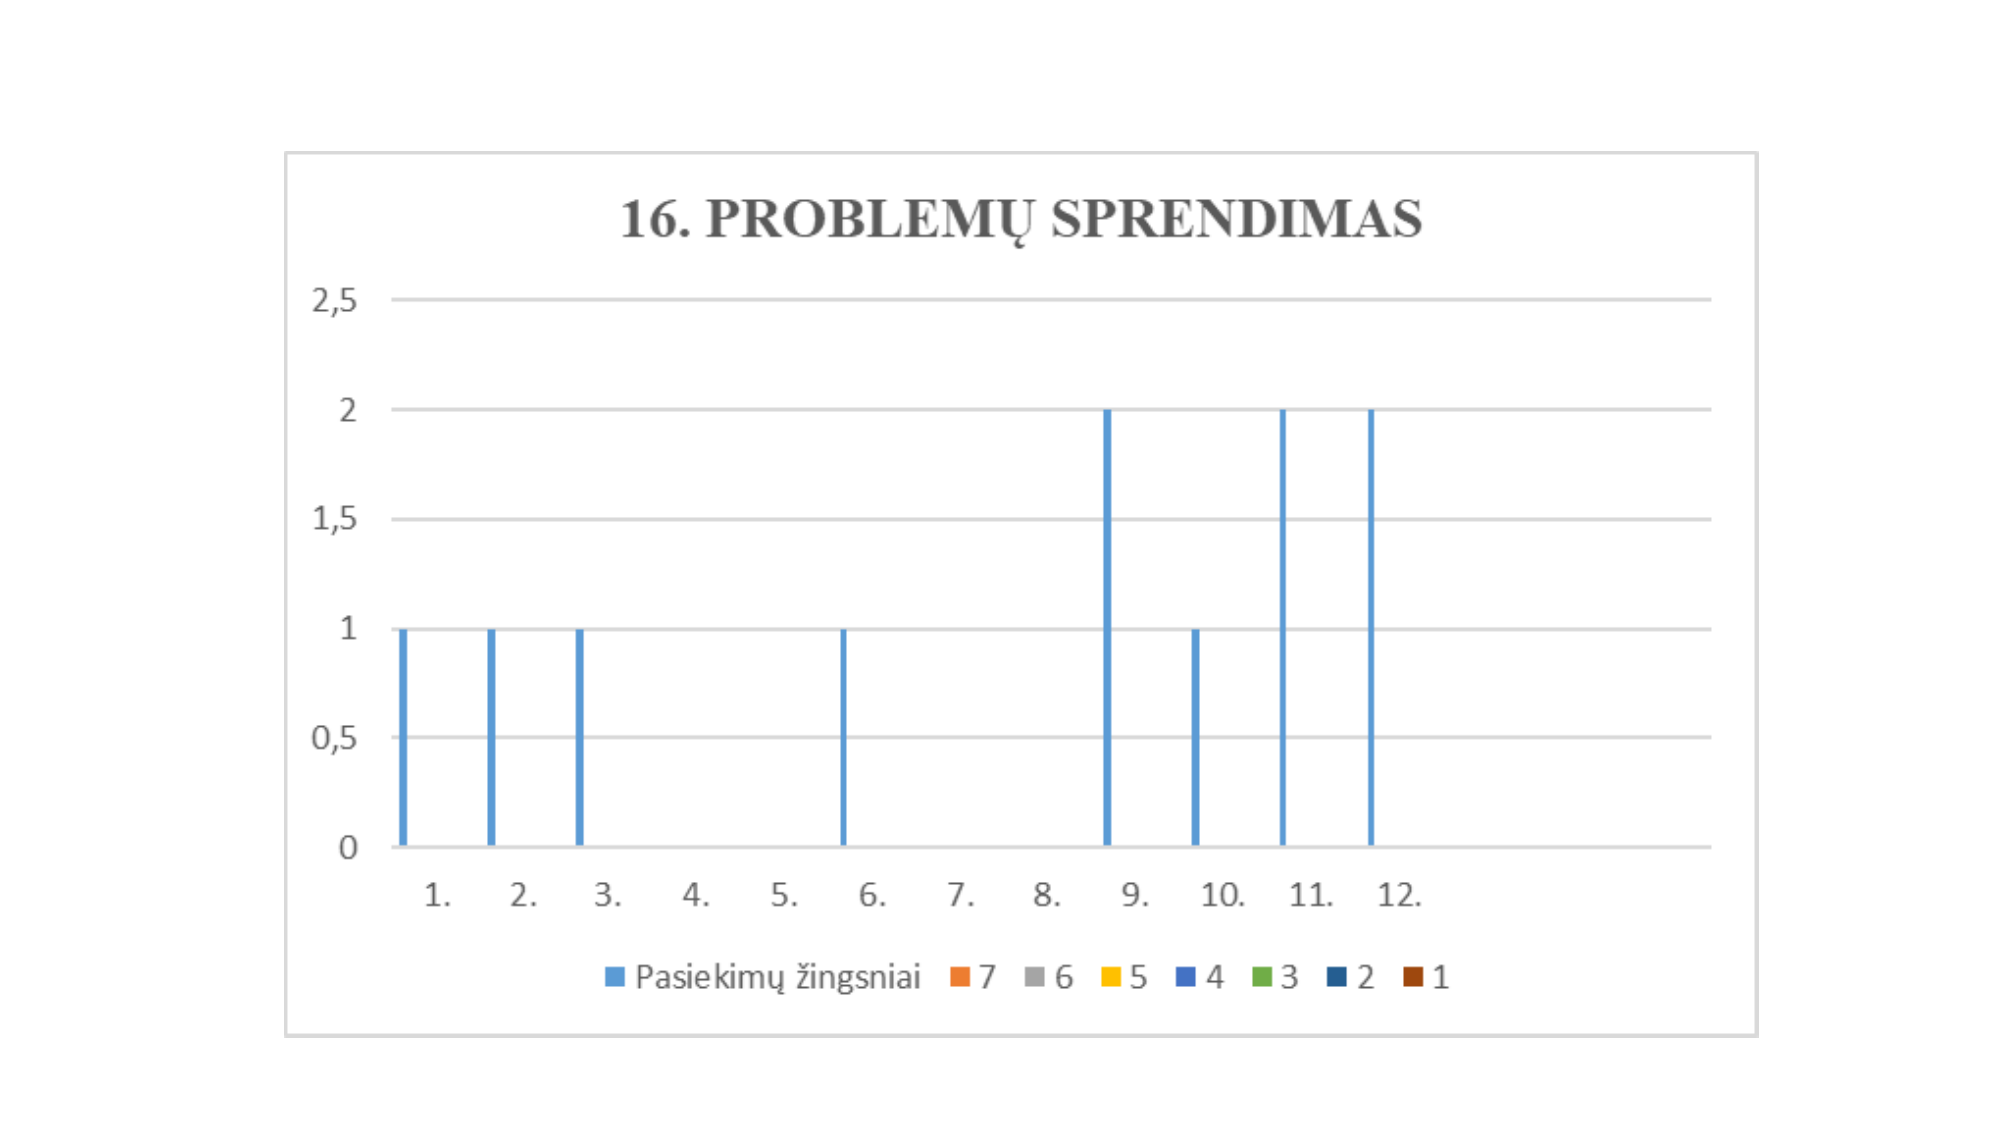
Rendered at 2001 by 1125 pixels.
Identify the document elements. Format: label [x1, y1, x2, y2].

picture [284, 151, 1759, 1038]
